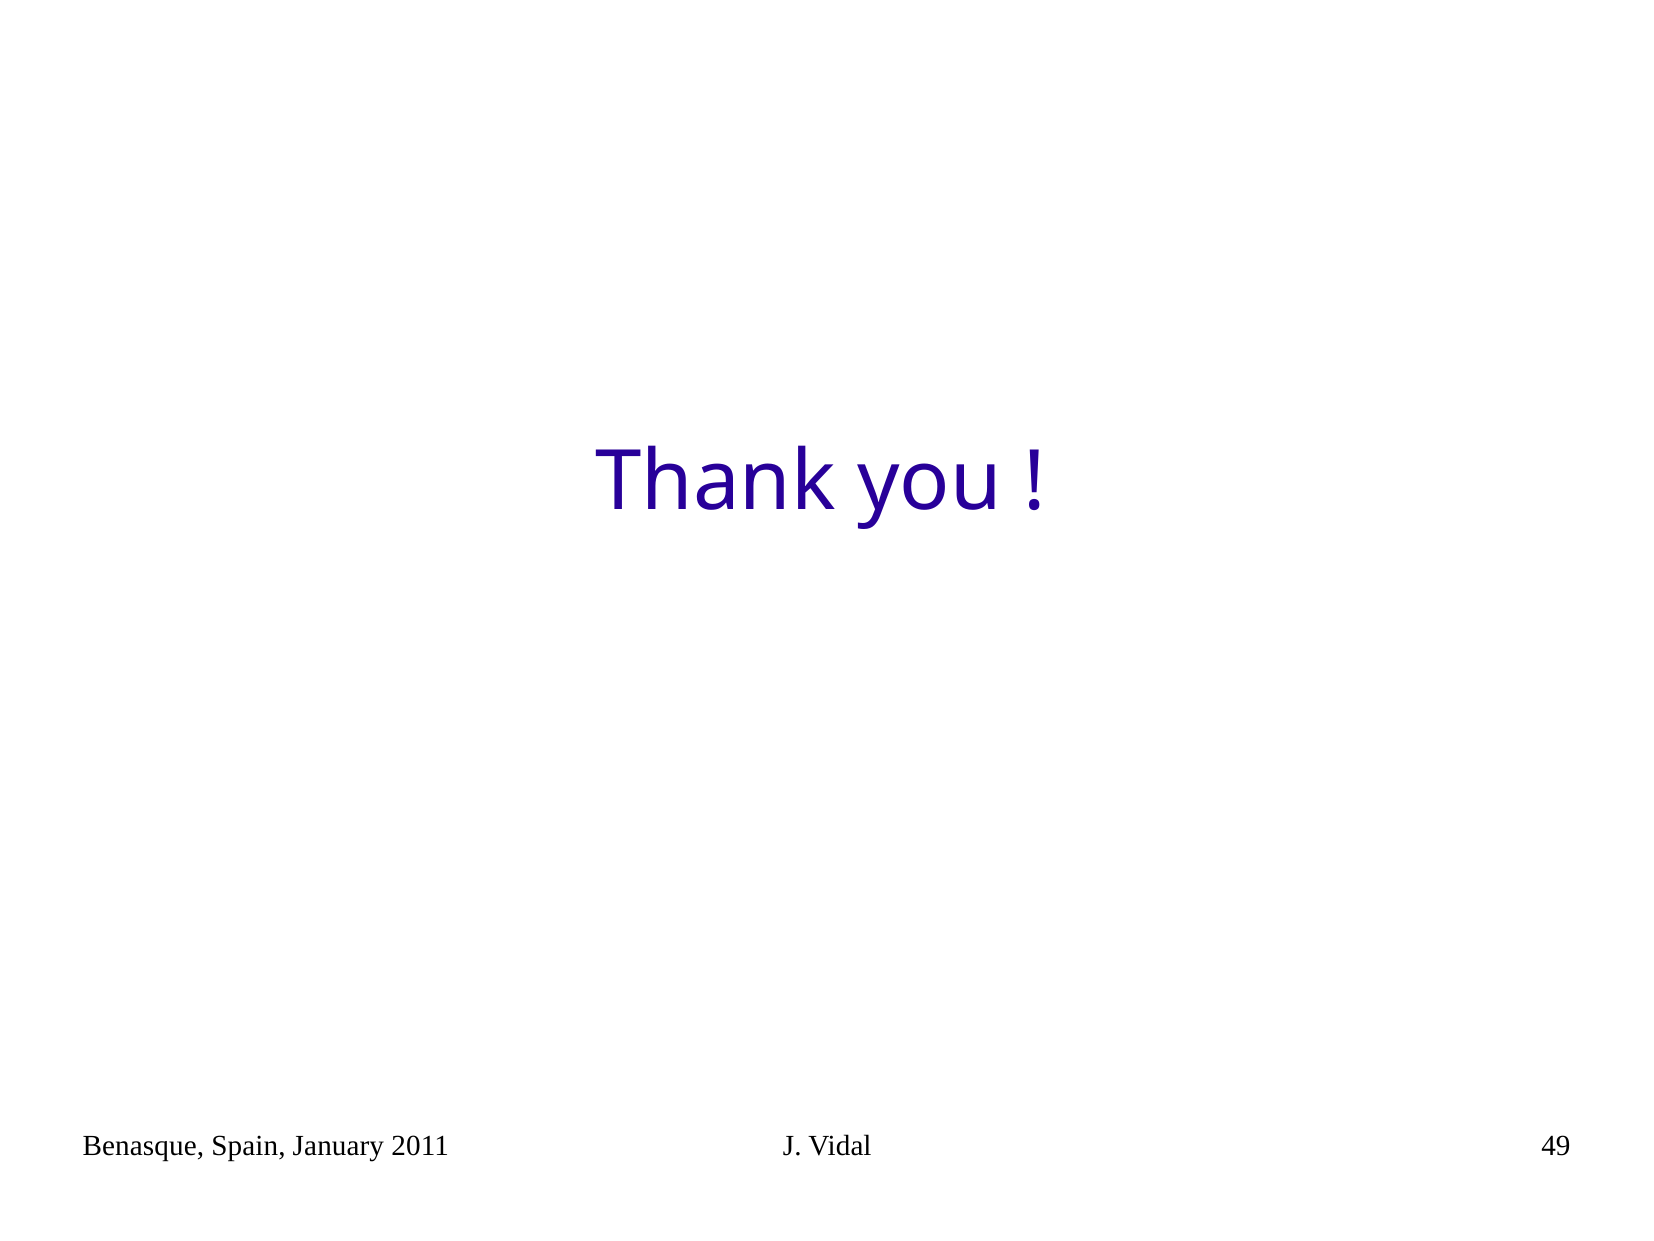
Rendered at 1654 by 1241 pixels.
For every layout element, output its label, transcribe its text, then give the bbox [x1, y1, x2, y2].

text_box Thank you ! [0, 413, 1648, 532]
